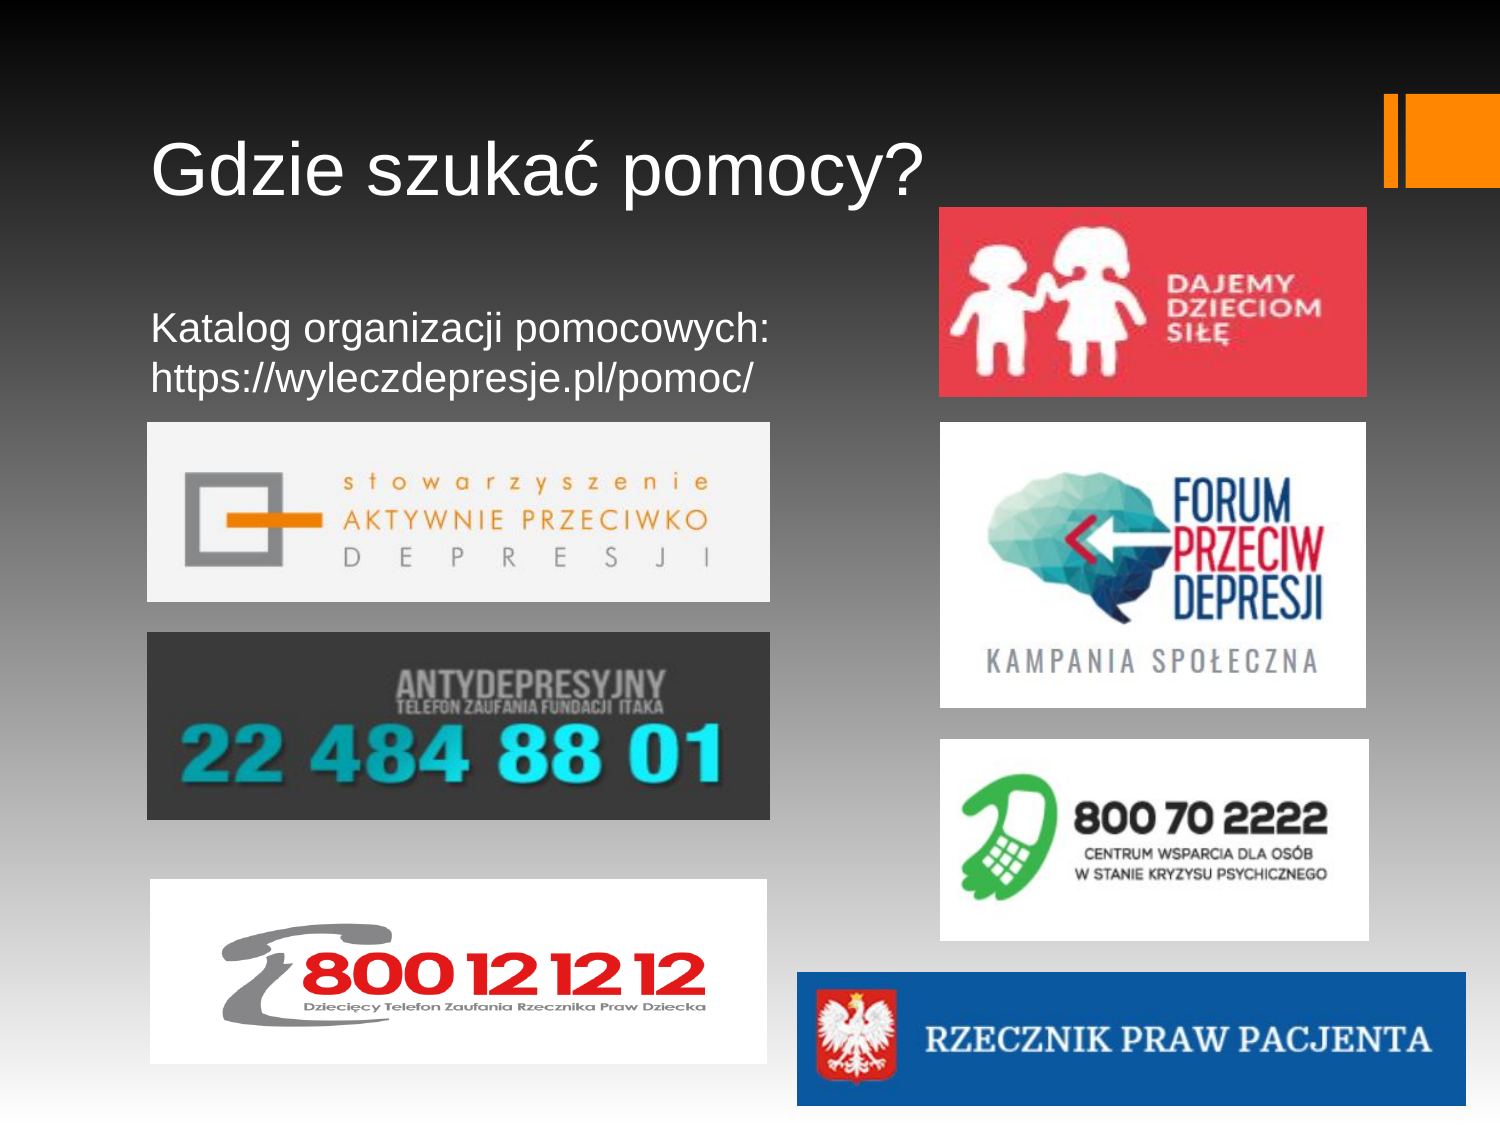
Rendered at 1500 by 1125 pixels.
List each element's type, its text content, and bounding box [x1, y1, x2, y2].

text_box Gdzie szukać pomocy? Katalog organizacji pomocowych: https://wyleczdepresje.pl/pomoc/ [135, 113, 1247, 1009]
picture [940, 739, 1369, 941]
picture [797, 972, 1466, 1106]
picture [940, 422, 1366, 709]
picture [147, 422, 770, 602]
picture [150, 879, 767, 1064]
picture [147, 632, 770, 820]
picture [939, 207, 1367, 398]
